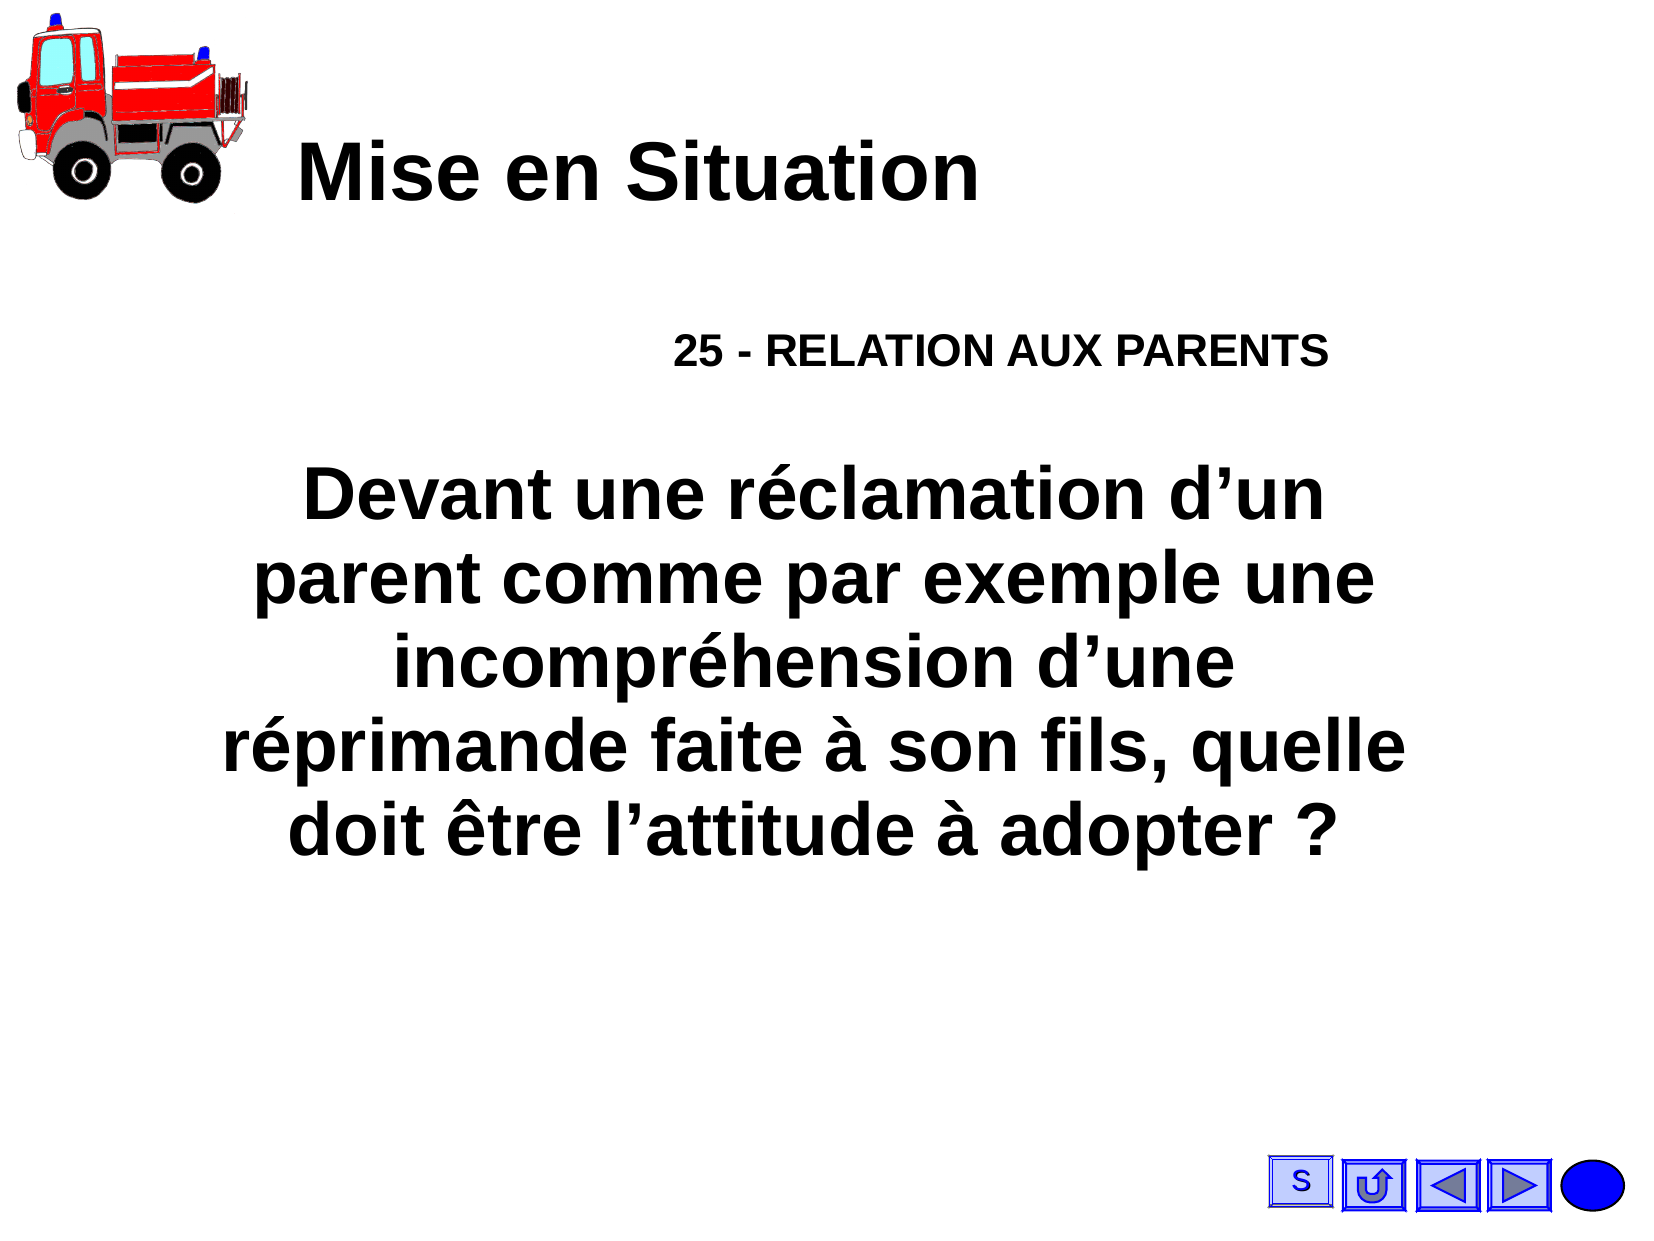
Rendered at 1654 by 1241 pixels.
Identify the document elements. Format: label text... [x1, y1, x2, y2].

list Devant une réclamation d’un parent comme par exemple une incompréhension d’une réprimande faite à son fils, quelle doit être l’attitude à adopter ? [177, 444, 1453, 886]
text_box 25 - RELATION AUX PARENTS [673, 324, 1536, 430]
text_box Mise en Situation [281, 118, 1020, 227]
text_box [1561, 1160, 1625, 1211]
picture [8, 8, 257, 216]
